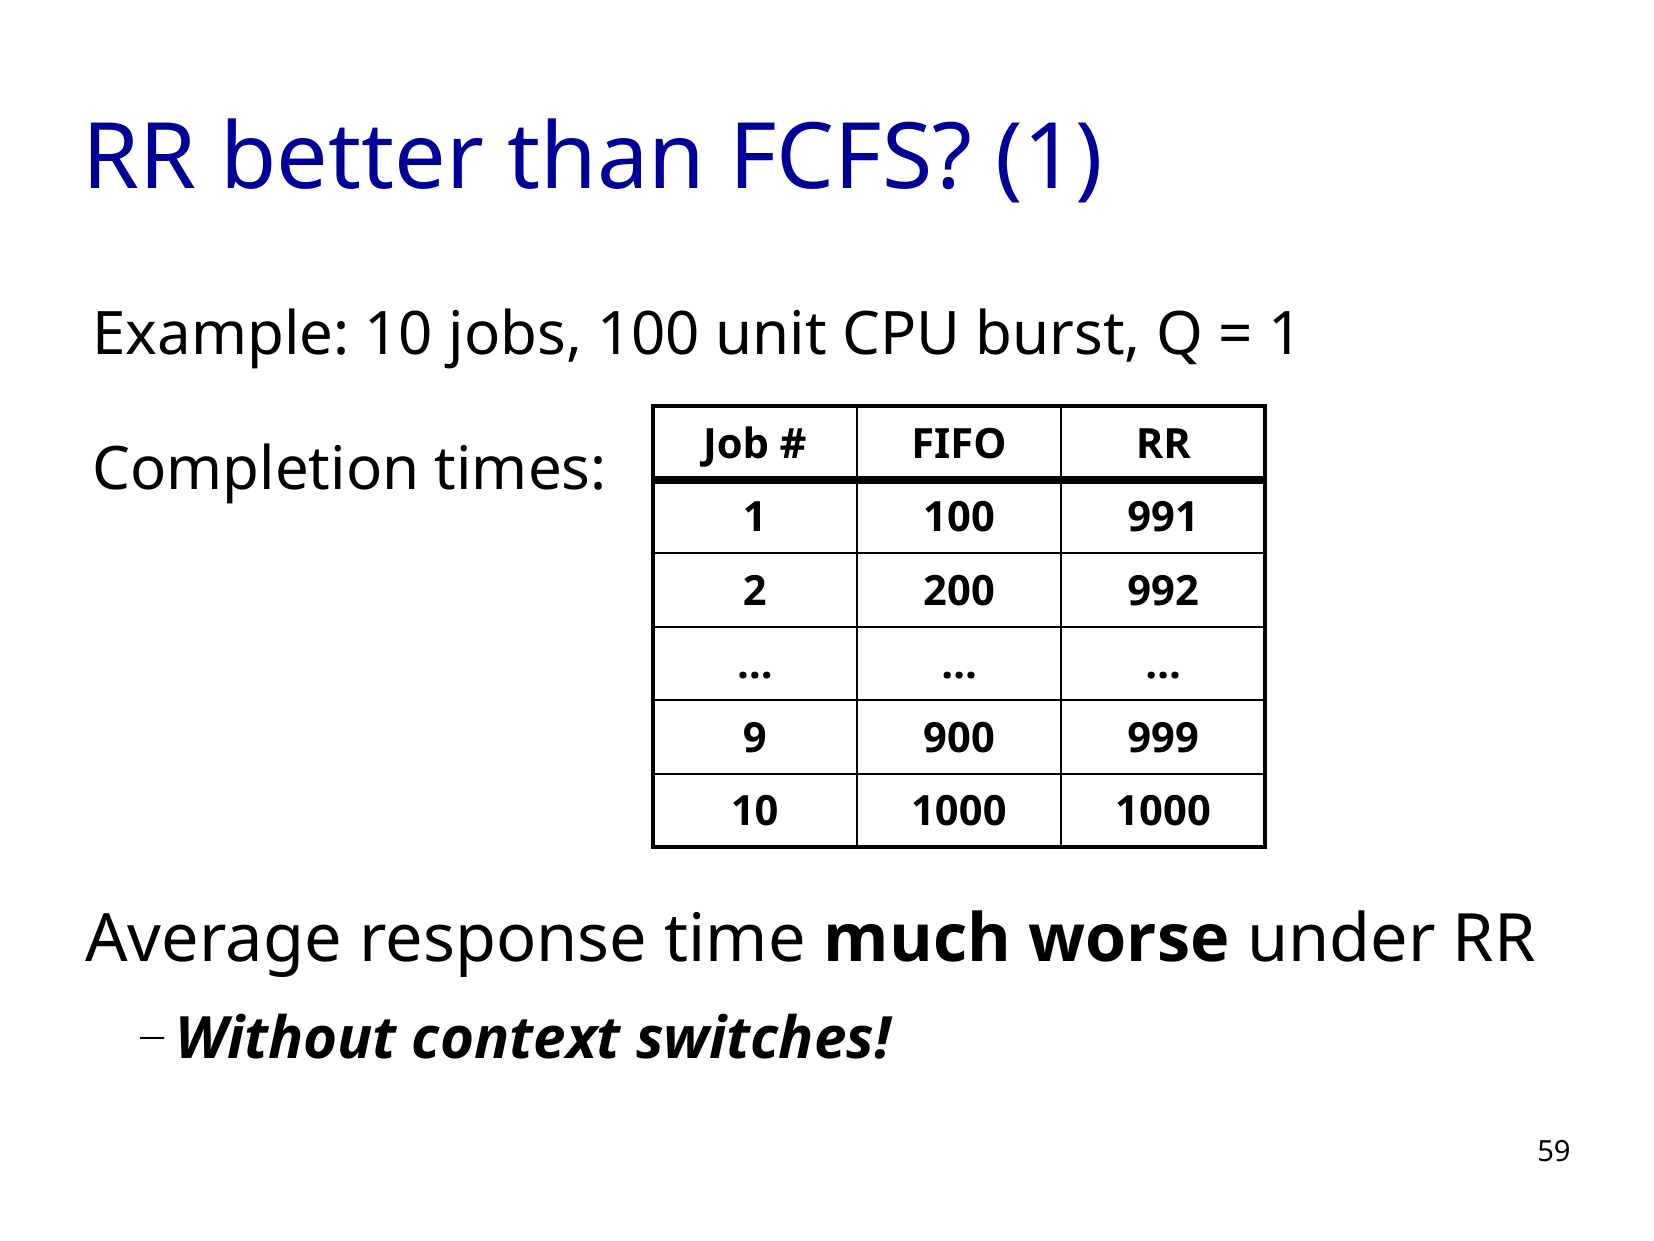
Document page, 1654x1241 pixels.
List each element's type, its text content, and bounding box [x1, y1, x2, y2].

table_cell … [1062, 628, 1263, 699]
list Average response time much worse under RR Without context switches! [49, 890, 1561, 1111]
table_cell 100 [858, 484, 1060, 552]
table_cell 999 [1062, 701, 1263, 773]
table_cell 1 [655, 484, 856, 552]
table_header Job # [655, 408, 856, 476]
table_cell 991 [1062, 484, 1263, 552]
table_cell 1000 [1062, 775, 1263, 845]
table_cell 9 [655, 701, 856, 773]
table_cell 10 [655, 775, 856, 845]
table_header RR [1062, 408, 1263, 476]
title RR better than FCFS? (1) [82, 49, 1571, 257]
table_cell 992 [1062, 554, 1263, 626]
table_cell 900 [858, 701, 1060, 773]
table_cell 2 [655, 554, 856, 626]
table_header FIFO [858, 408, 1060, 476]
table_cell 200 [858, 554, 1060, 626]
table_cell … [655, 628, 856, 699]
table_cell … [858, 628, 1060, 699]
table_cell 1000 [858, 775, 1060, 845]
list Example: 10 jobs, 100 unit CPU burst, Q = 1 Completion times: [60, 290, 1571, 511]
